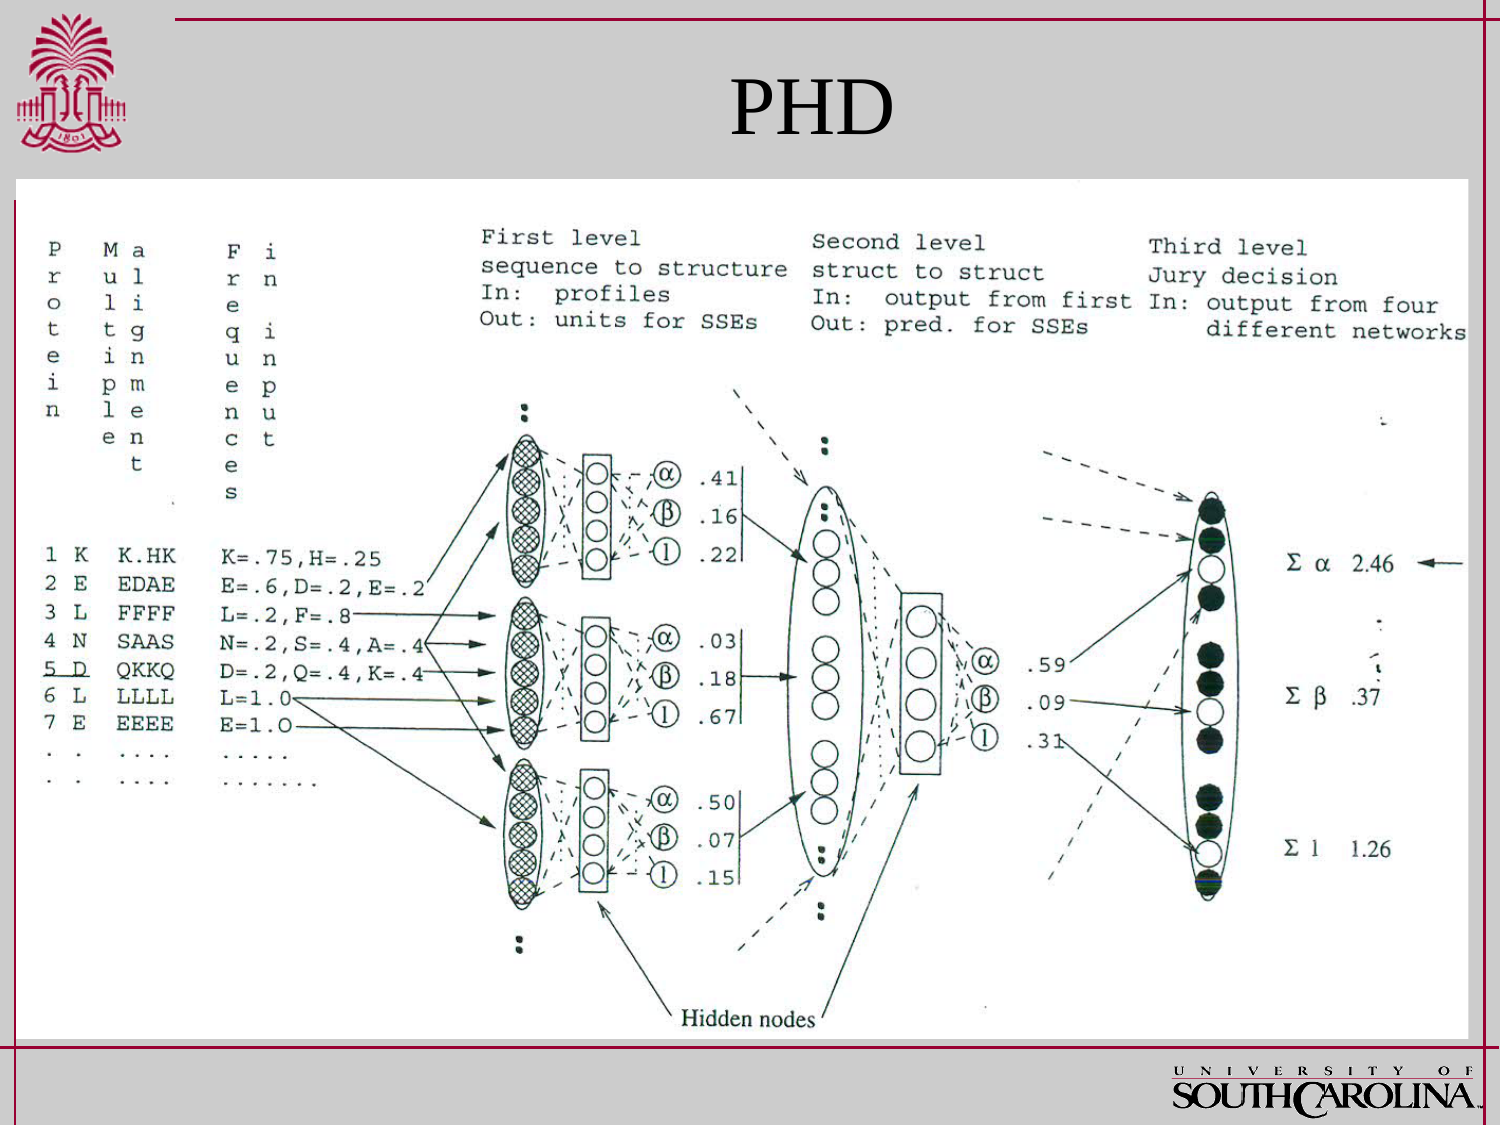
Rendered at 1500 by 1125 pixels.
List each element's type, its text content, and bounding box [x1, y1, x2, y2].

picture [16, 179, 1469, 1039]
title PHD [174, 24, 1450, 179]
picture [12, 12, 131, 155]
picture [1162, 1049, 1483, 1125]
